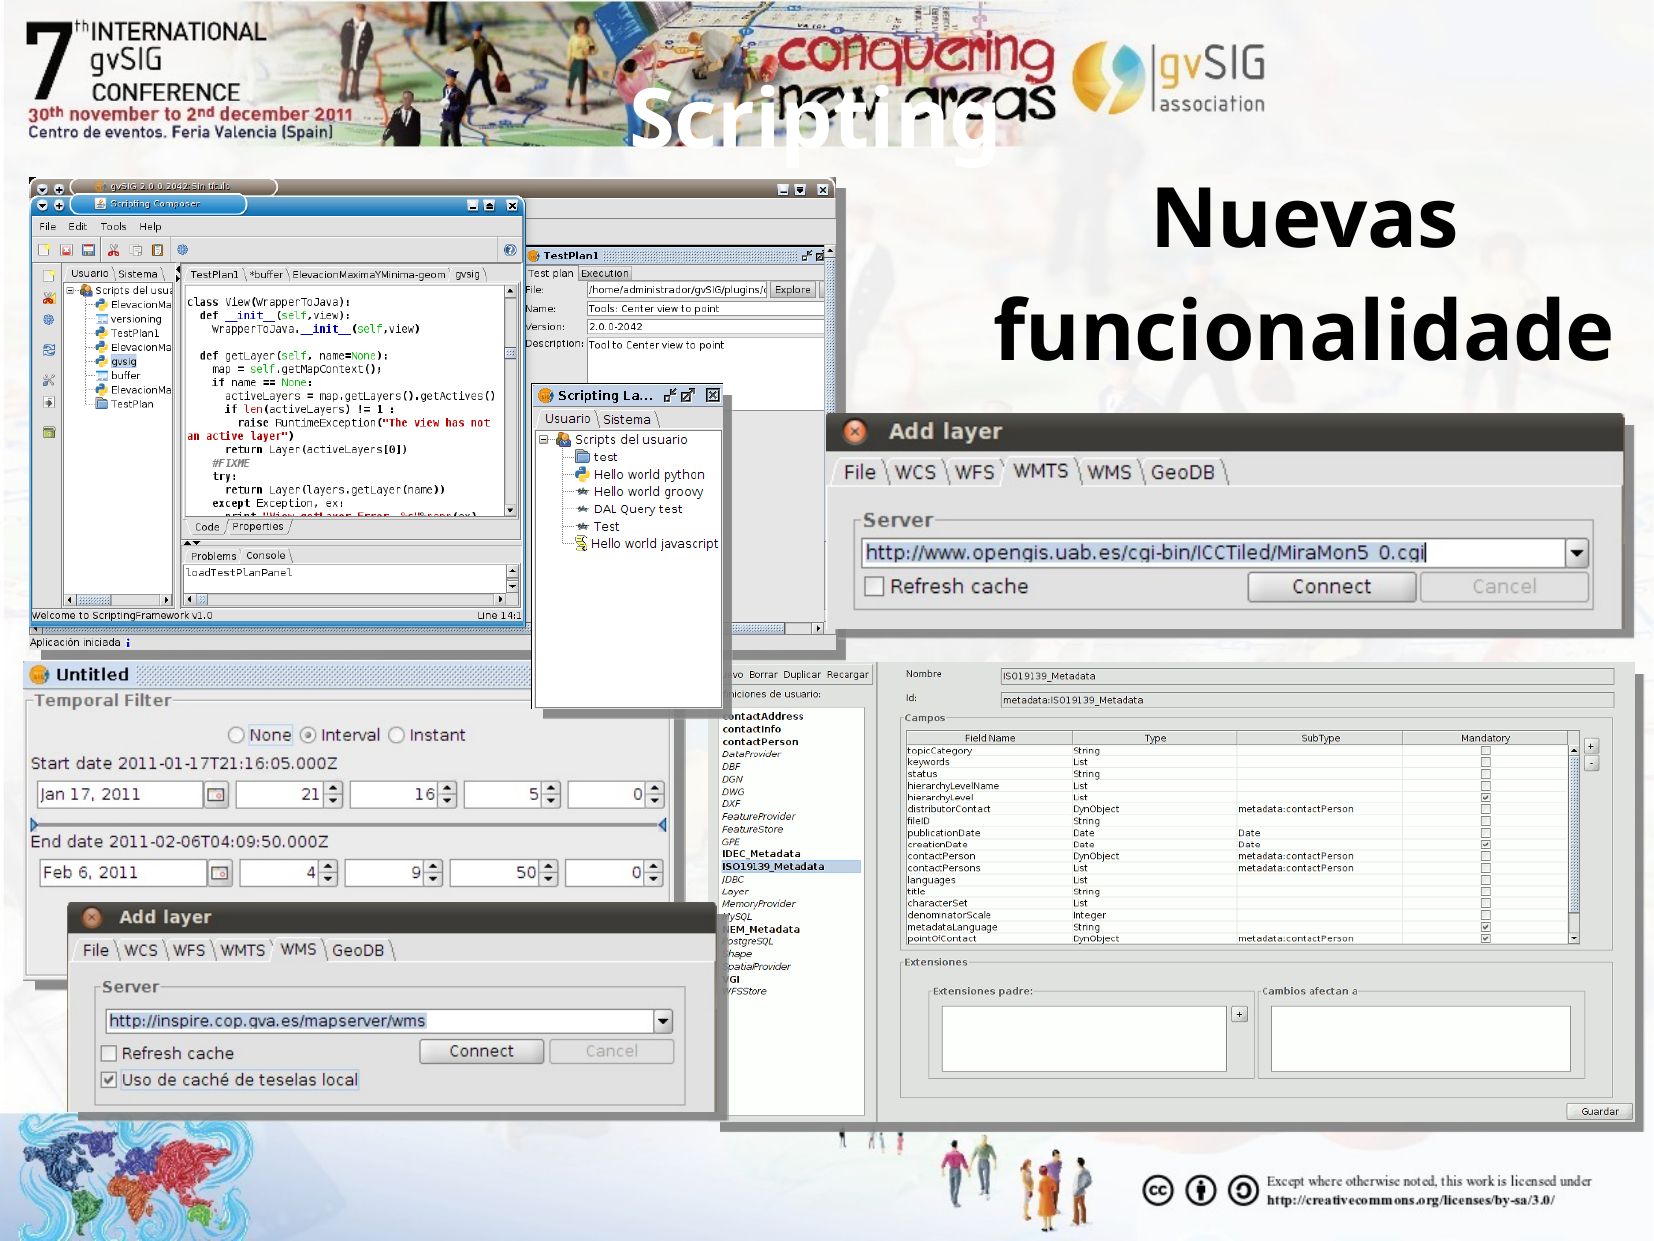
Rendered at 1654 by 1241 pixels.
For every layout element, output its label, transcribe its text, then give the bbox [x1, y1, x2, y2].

title Scripting [48, 59, 1584, 188]
title Nuevas funcionalidades [974, 158, 1635, 414]
picture [0, 0, 1654, 1241]
